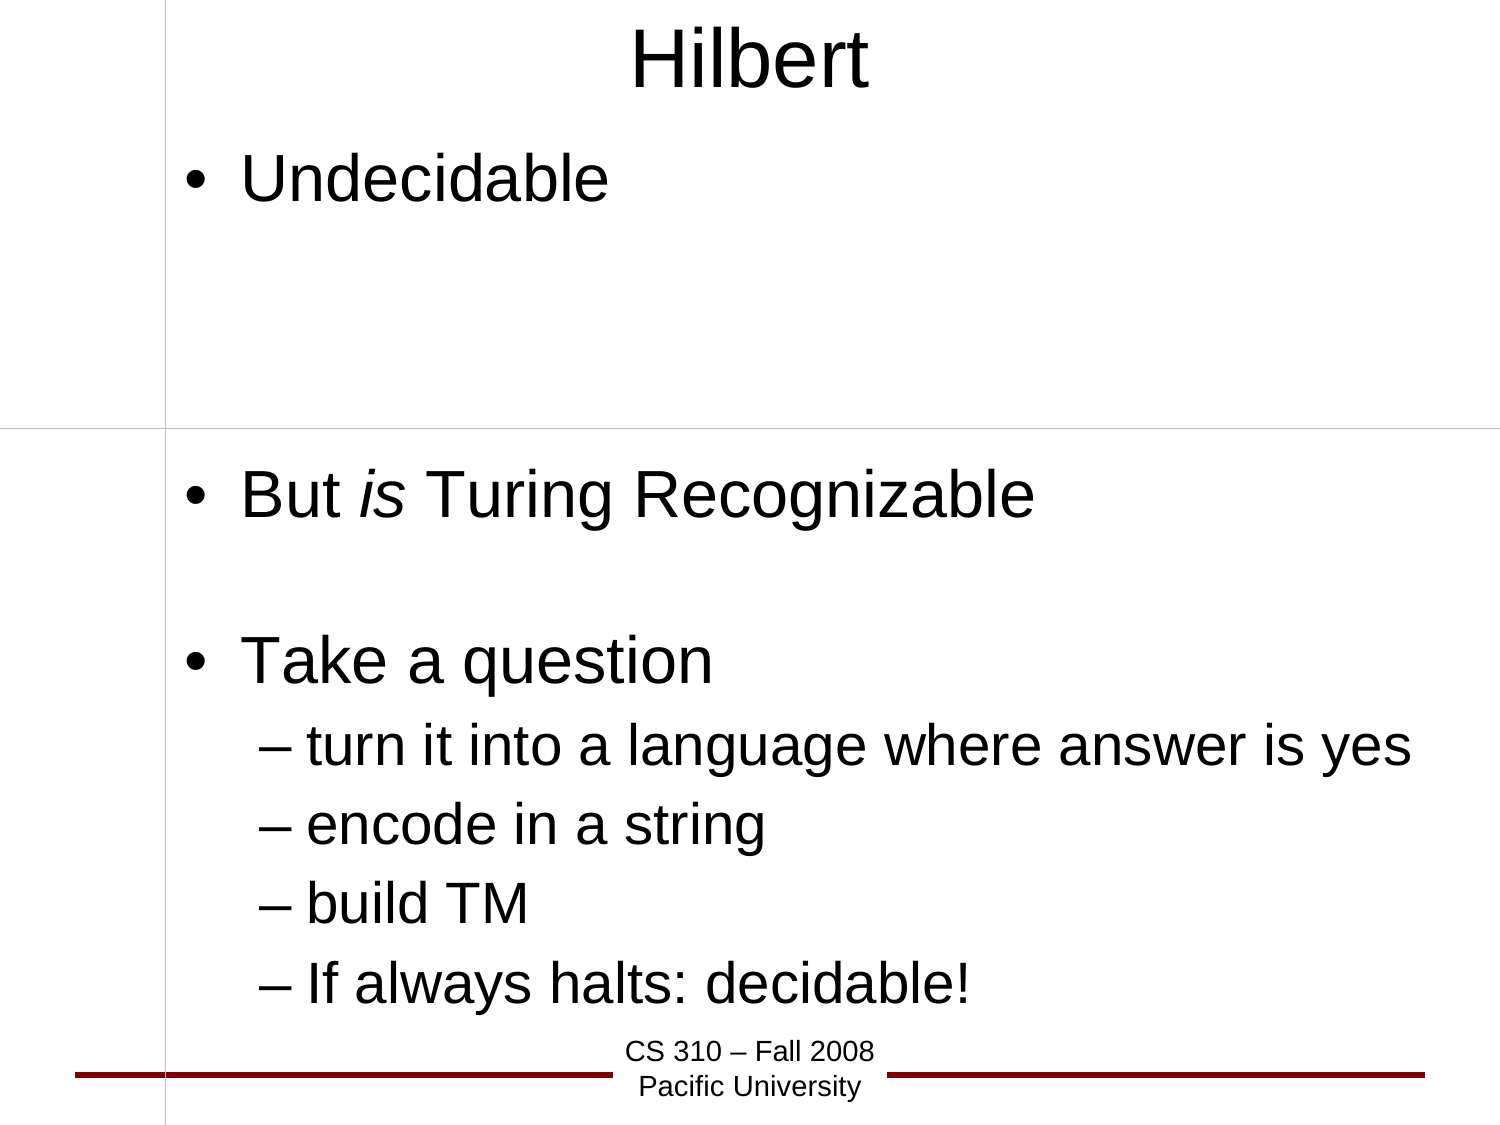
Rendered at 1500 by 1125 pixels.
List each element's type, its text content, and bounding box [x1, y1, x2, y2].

list Undecidable But is Turing Recognizable Take a question turn it into a language where answer is yes encode in a string build TM If always halts: decidable! [184, 141, 1460, 1016]
title Hilbert [112, 8, 1388, 109]
